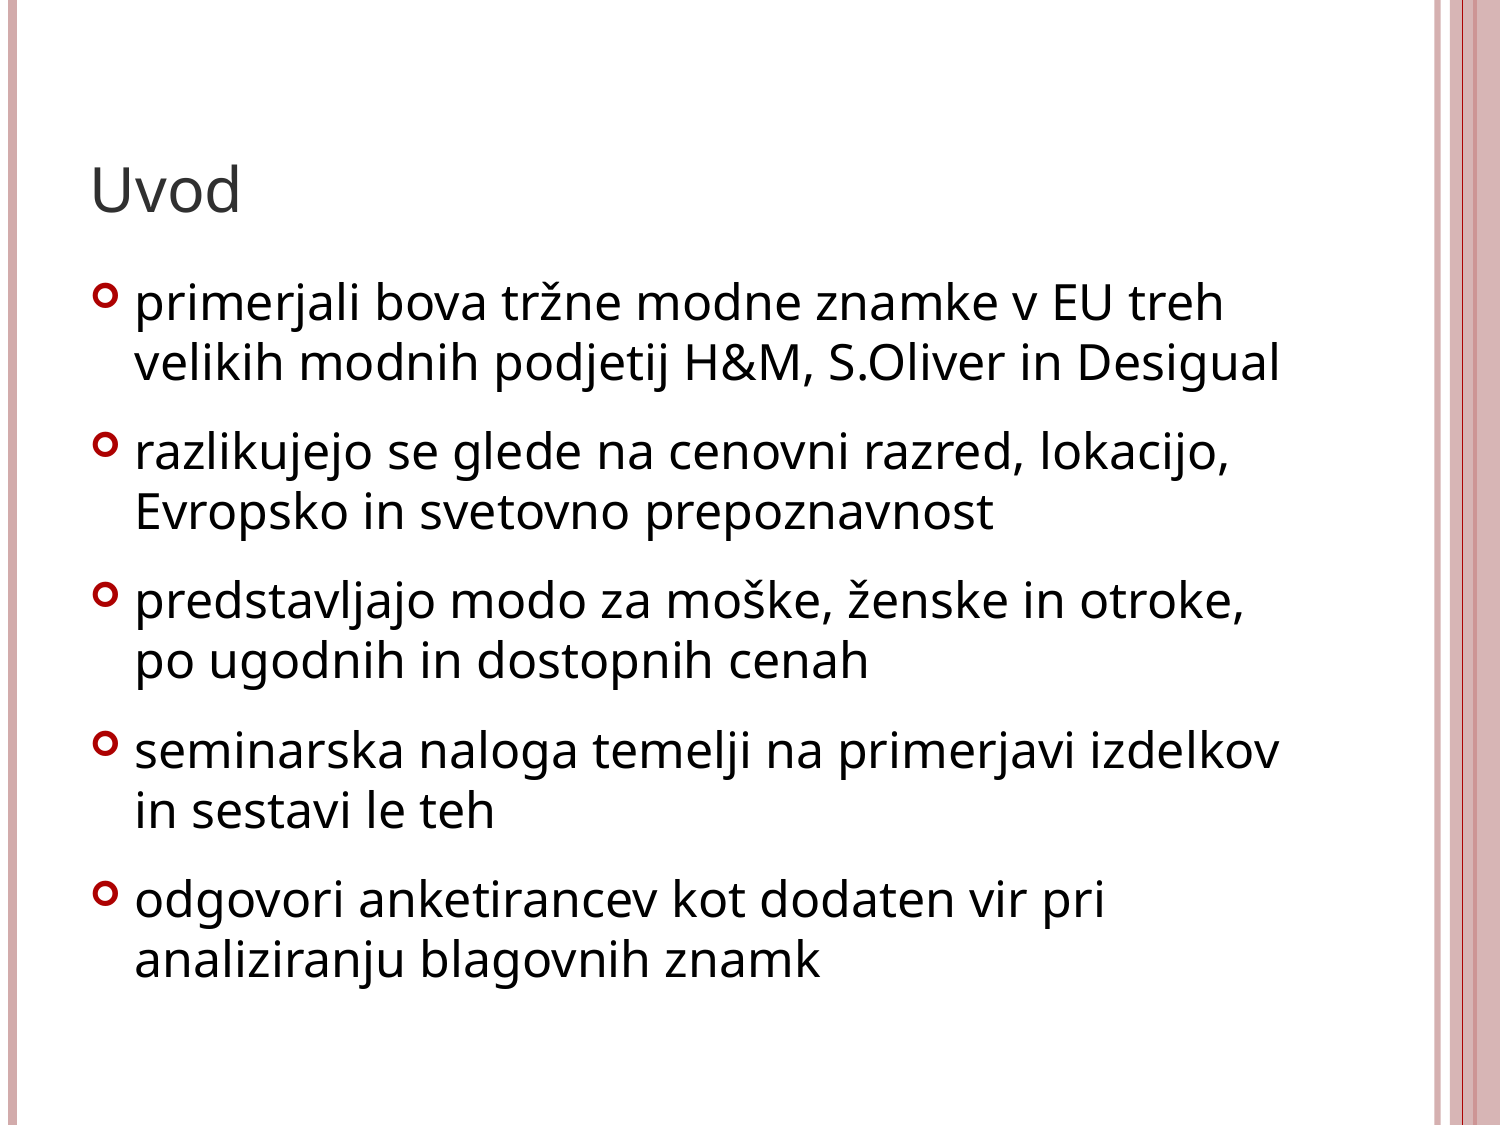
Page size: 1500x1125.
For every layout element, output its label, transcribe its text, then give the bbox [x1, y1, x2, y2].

list primerjali bova tržne modne znamke v EU treh velikih modnih podjetij H&M, S.Oliver in Desigual razlikujejo se glede na cenovni razred, lokacijo, Evropsko in svetovno prepoznavnost predstavljajo modo za moške, ženske in otroke, po ugodnih in dostopnih cenah seminarska naloga temelji na primerjavi izdelkov in sestavi le teh odgovori anketirancev kot dodaten vir pri analiziranju blagovnih znamk [75, 262, 1300, 1062]
title Uvod [75, 45, 1300, 233]
